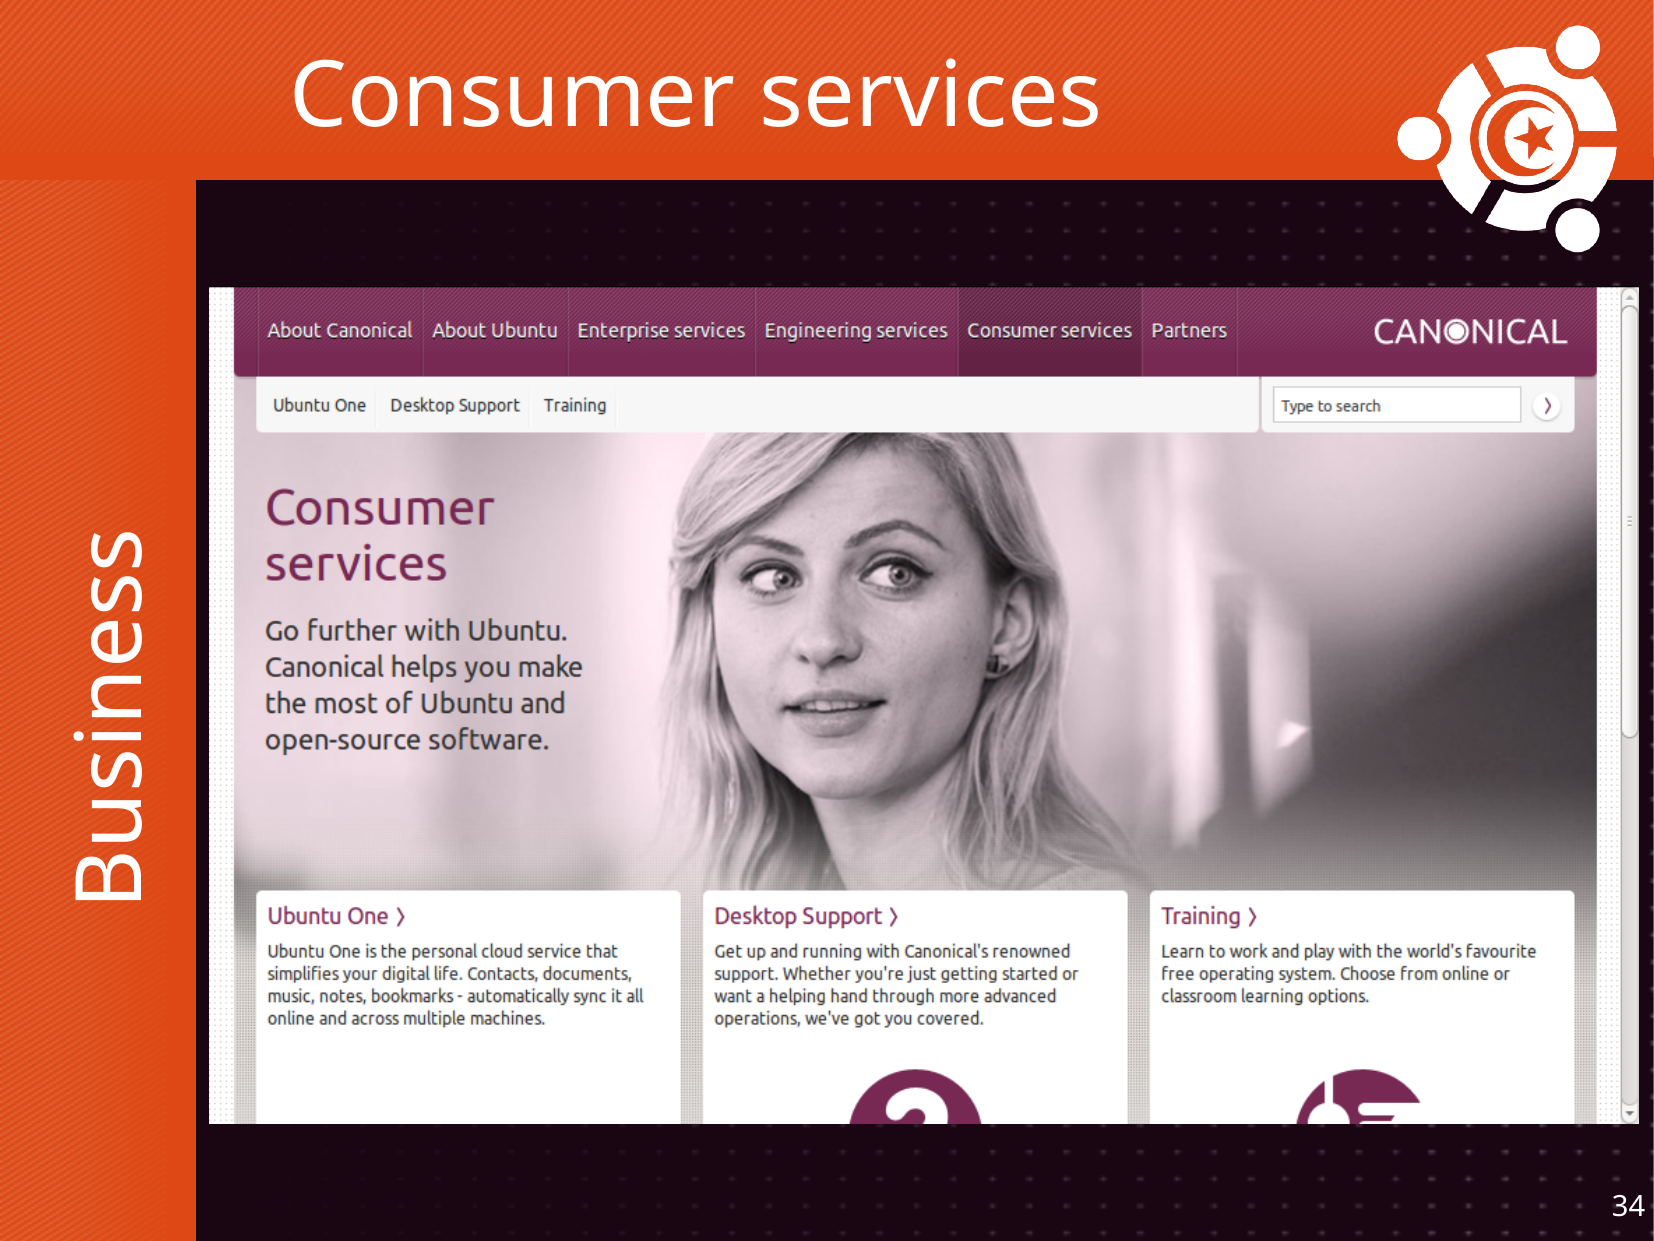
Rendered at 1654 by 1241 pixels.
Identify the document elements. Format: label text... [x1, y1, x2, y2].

title Business [17, 210, 196, 1229]
picture [0, 0, 1654, 1241]
title Consumer services [0, 2, 1394, 181]
